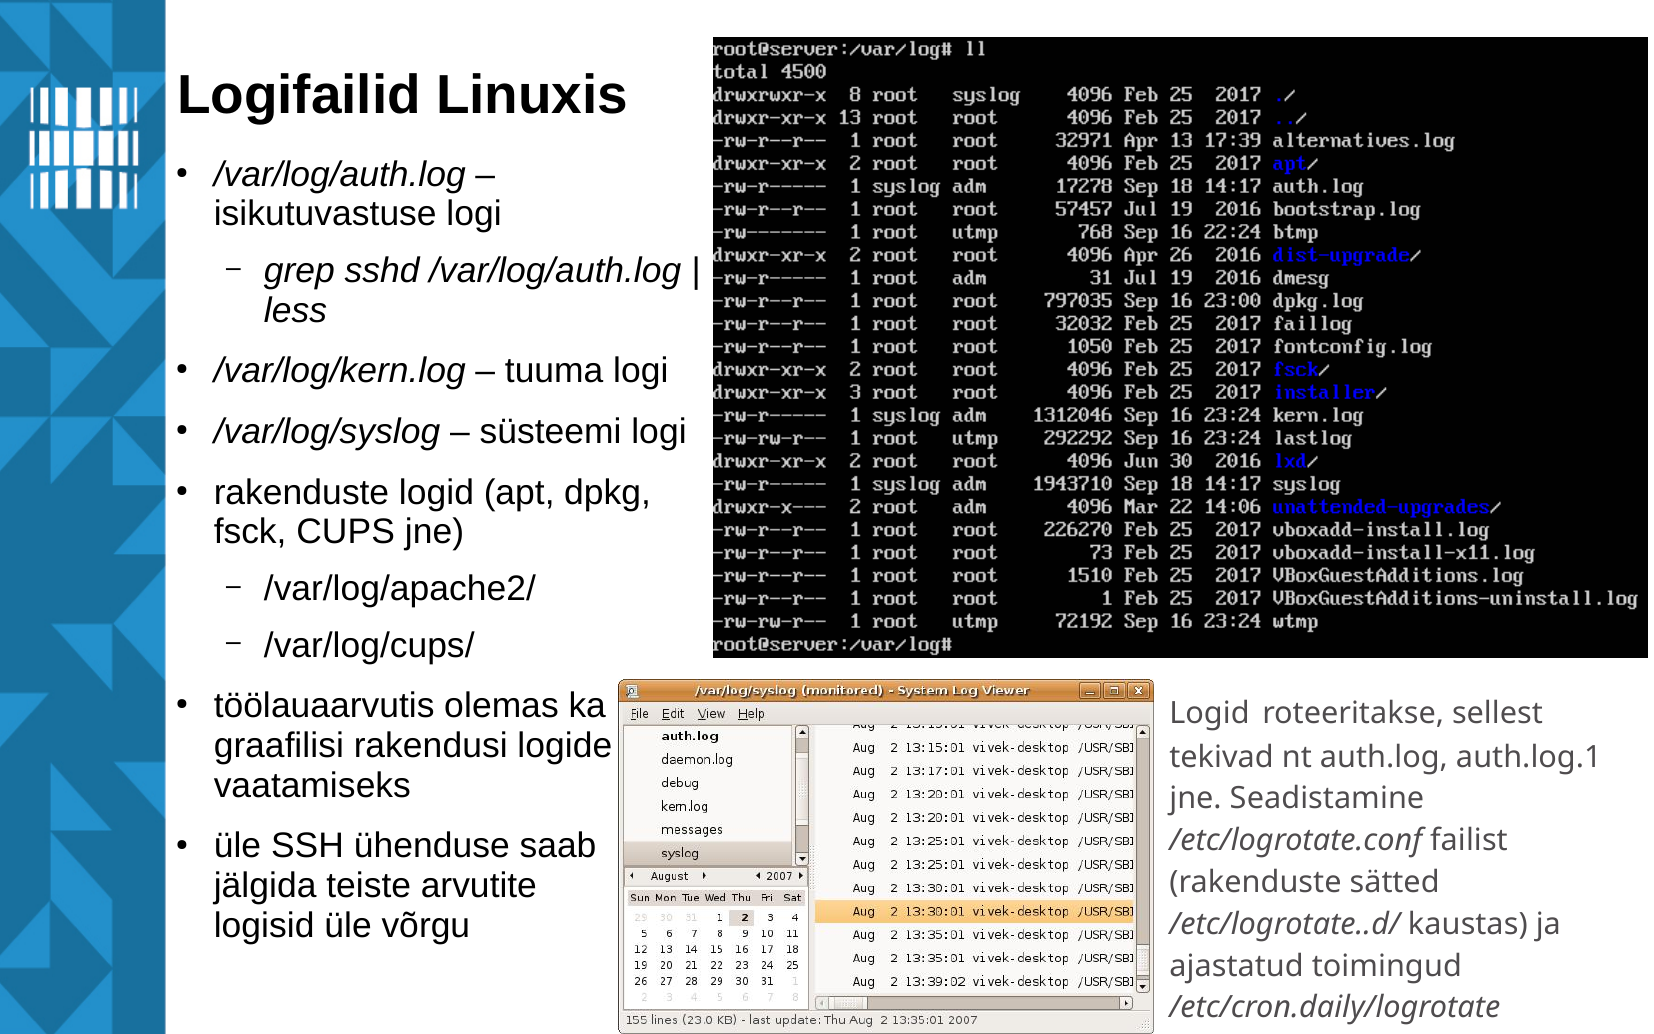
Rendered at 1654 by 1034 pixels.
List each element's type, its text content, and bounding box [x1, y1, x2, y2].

picture [618, 679, 1154, 1034]
list /var/log/auth.log – isikutuvastuse logi grep sshd /var/log/auth.log | less /var/log/kern.log – tuuma logi /var/log/syslog – süsteemi logi rakenduste logid (apt, dpkg, fsck, CUPS jne) /var/log/apache2/ /var/log/cups/ töölauaarvutis olemas ka graafilisi rakendusi logide vaatamiseks üle SSH ühenduse saab jälgida teiste arvutite logisid üle võrgu [163, 153, 703, 945]
title Logifailid Linuxis [177, 0, 680, 153]
text_box Logid roteeritakse, sellest tekivad nt auth.log, auth.log.1 jne. Seadistamine /etc/logrotate.conf failist (rakenduste sätted /etc/logrotate..d/ kaustas) ja ajastatud toimingud /etc/cron.daily/logrotate [1169, 679, 1654, 1034]
picture [713, 37, 1648, 658]
